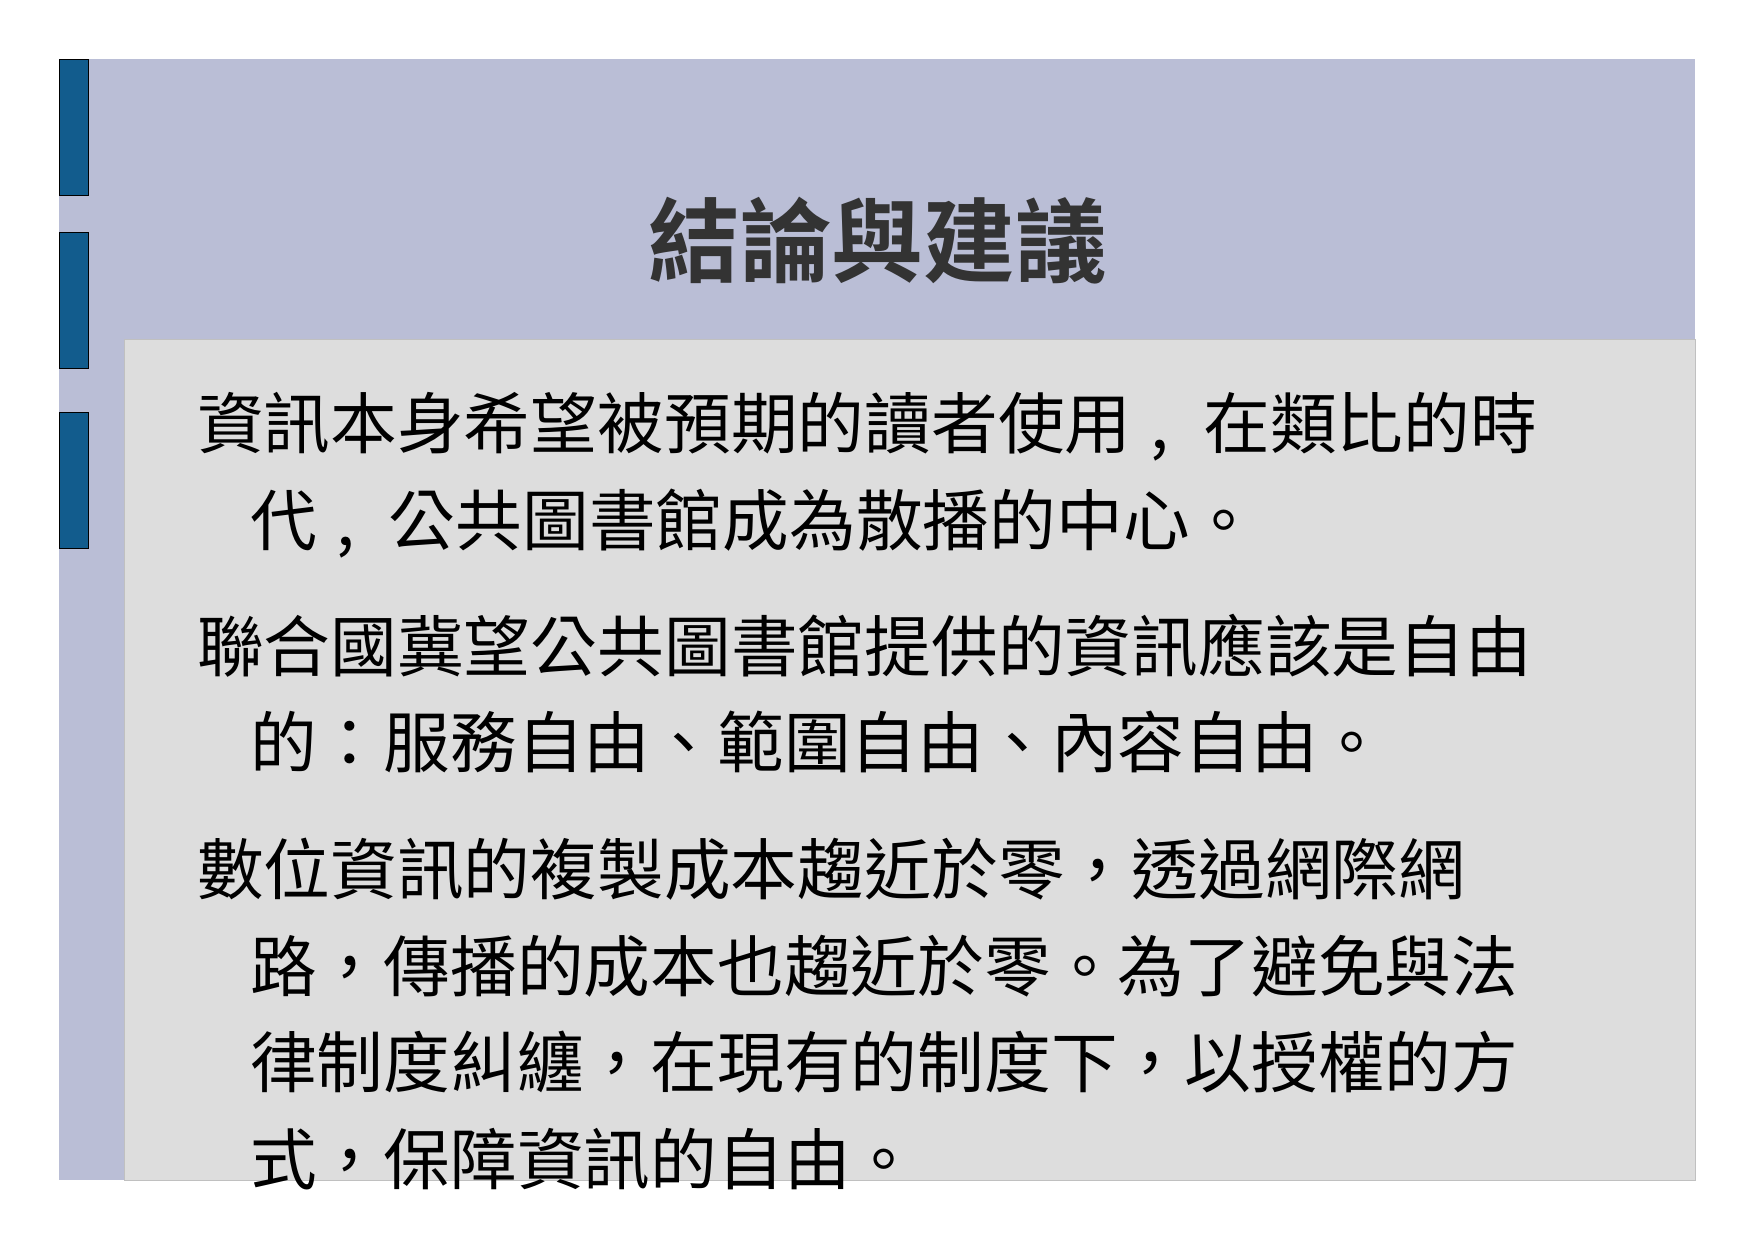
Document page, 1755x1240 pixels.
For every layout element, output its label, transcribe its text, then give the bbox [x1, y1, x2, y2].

list 資訊本身希望被預期的讀者使用, 在類比的時代, 公共圖書館成為散播的中心。 聯合國冀望公共圖書館提供的資訊應該是自由的：服務自由、範圍自由、內容自由。 數位資訊的複製成本趨近於零，透過網際網路，傳播的成本也趨近於零。為了避免與法律制度糾纏，在現有的制度下，以授權的方式，保障資訊的自由。 [179, 370, 1577, 1078]
title 結論與建議 [179, 141, 1577, 329]
